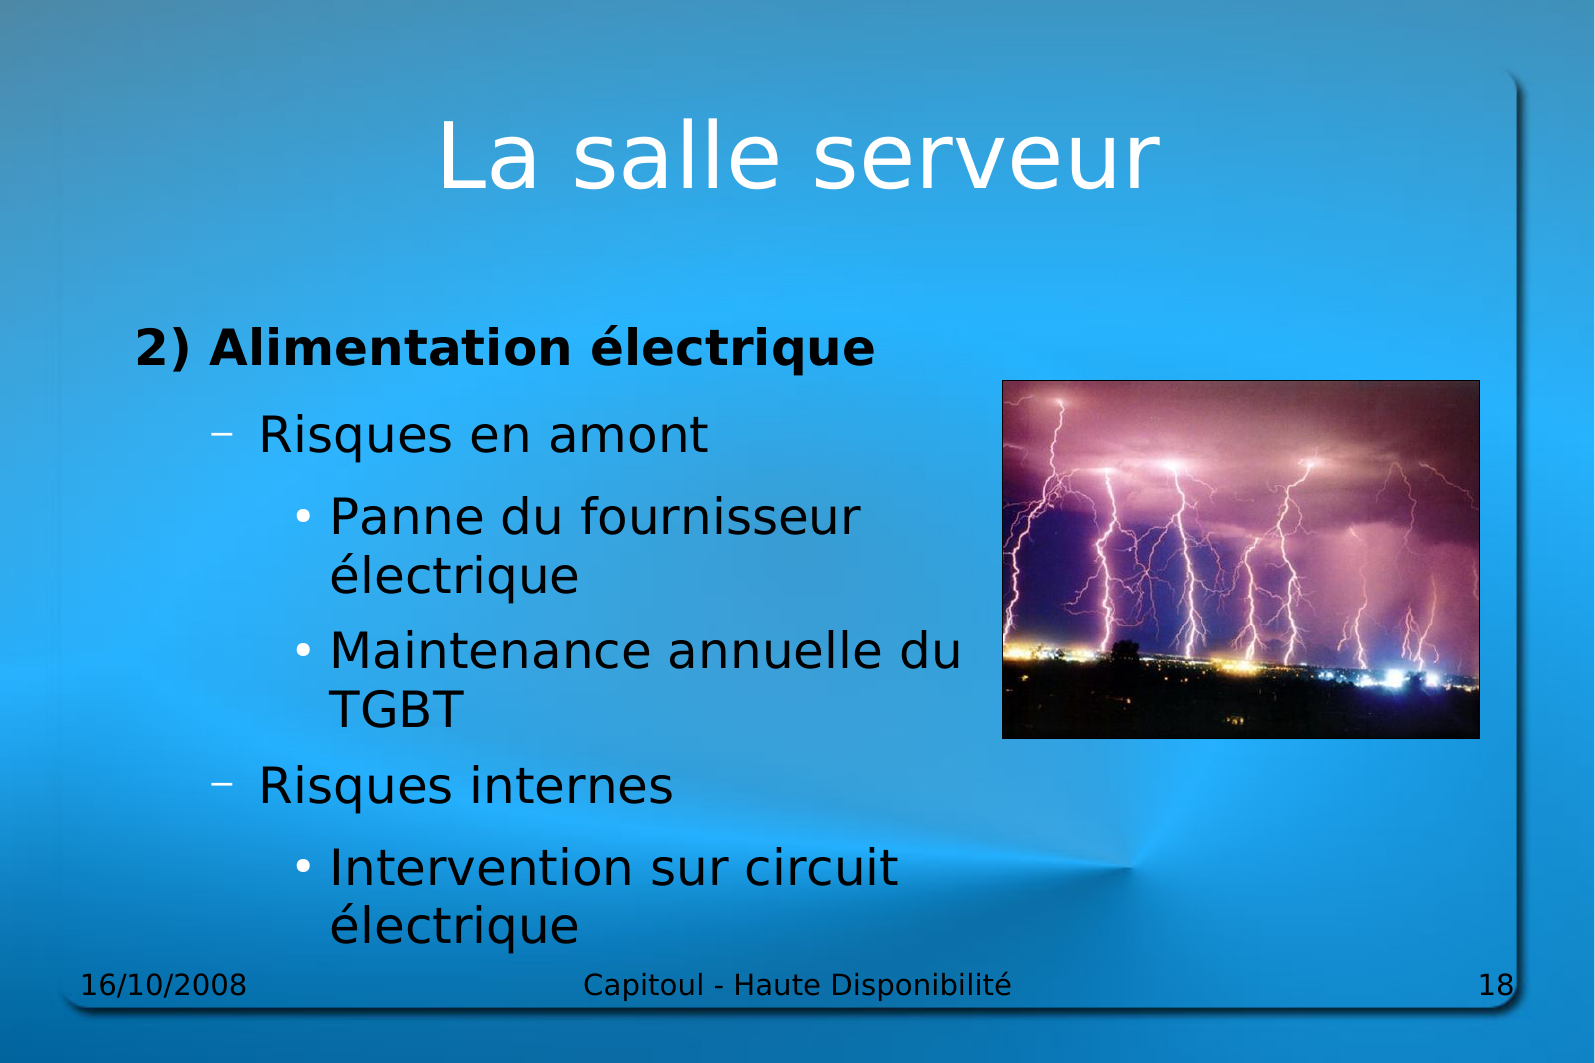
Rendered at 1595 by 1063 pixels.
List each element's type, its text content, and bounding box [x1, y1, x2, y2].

list 2) Alimentation électrique Risques en amont Panne du fournisseur électrique Maintenance annuelle du TGBT Risques internes Intervention sur circuit électrique [117, 318, 1063, 956]
picture [0, 0, 1595, 1063]
title La salle serveur [117, 103, 1479, 211]
